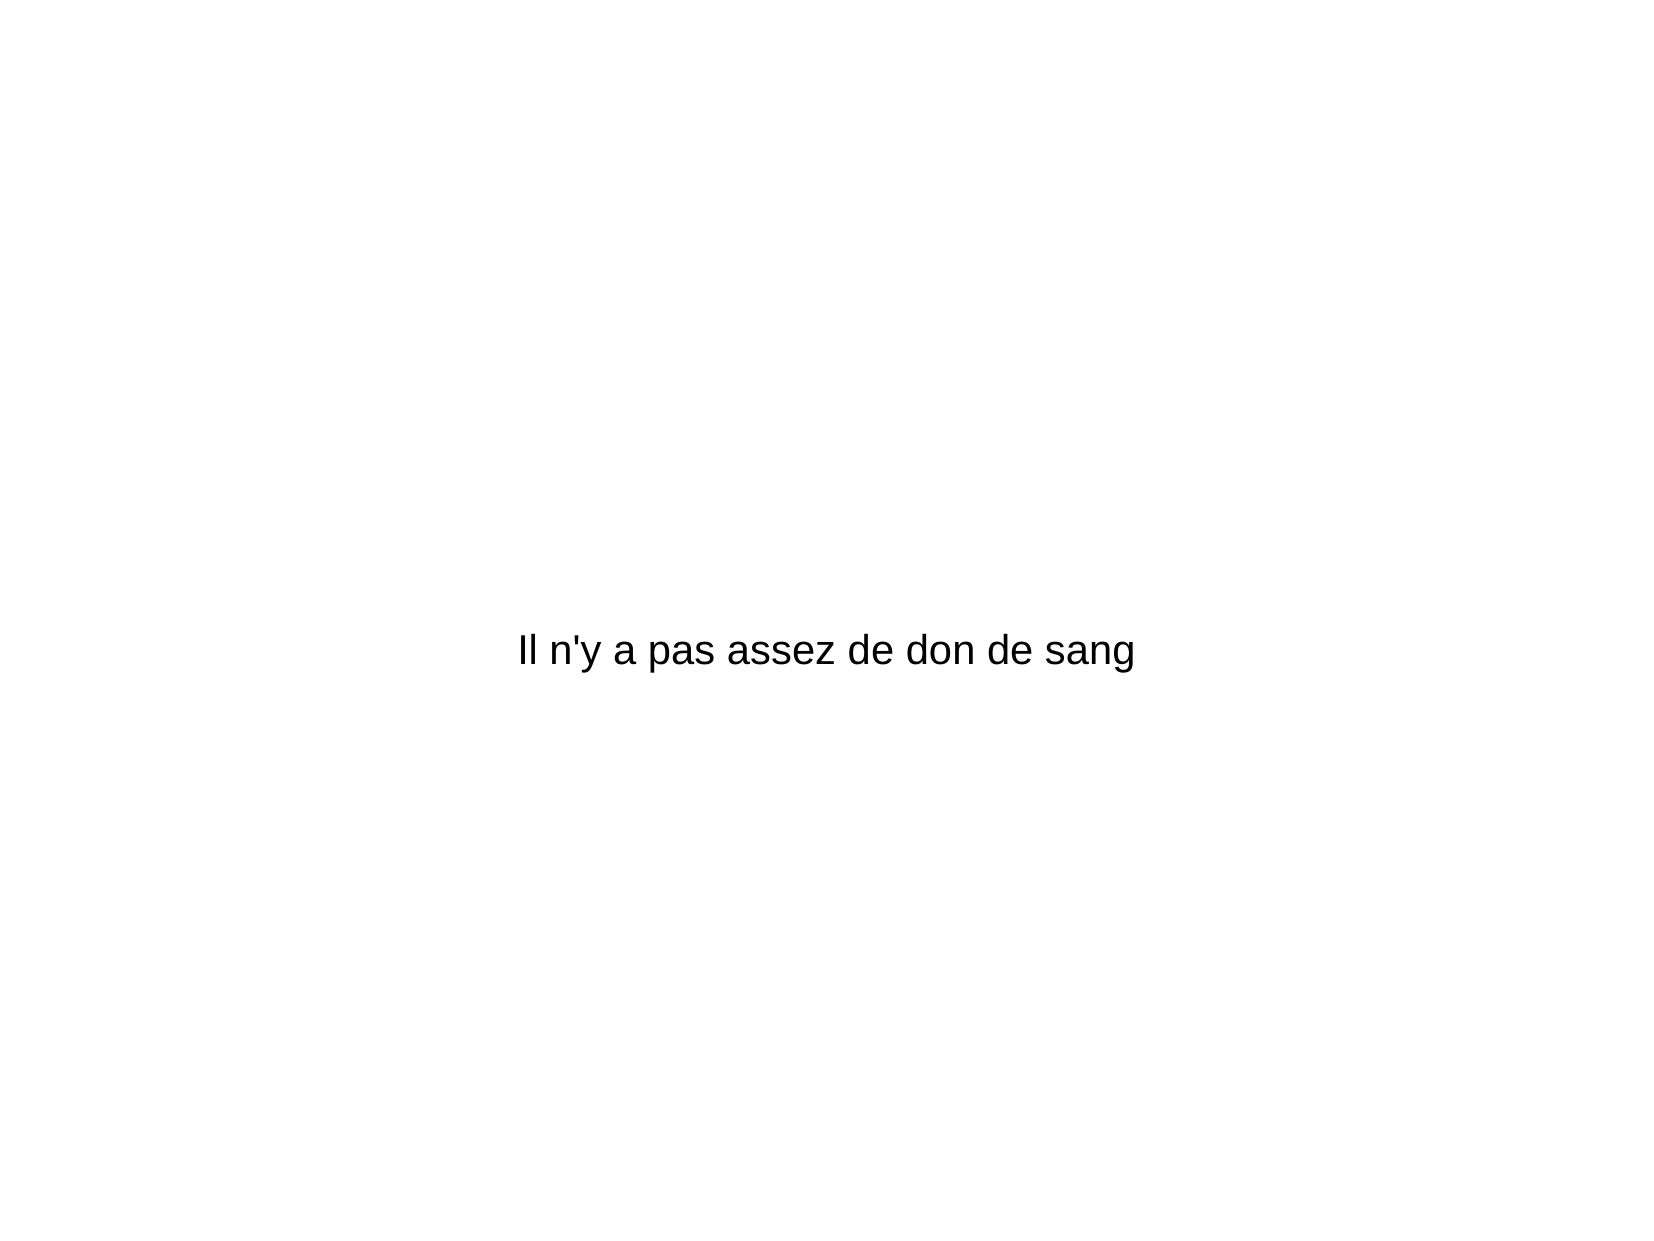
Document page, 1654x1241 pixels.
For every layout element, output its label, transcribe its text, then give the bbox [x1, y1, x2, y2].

subtitle Il n'y a pas assez de don de sang [82, 290, 1571, 1010]
